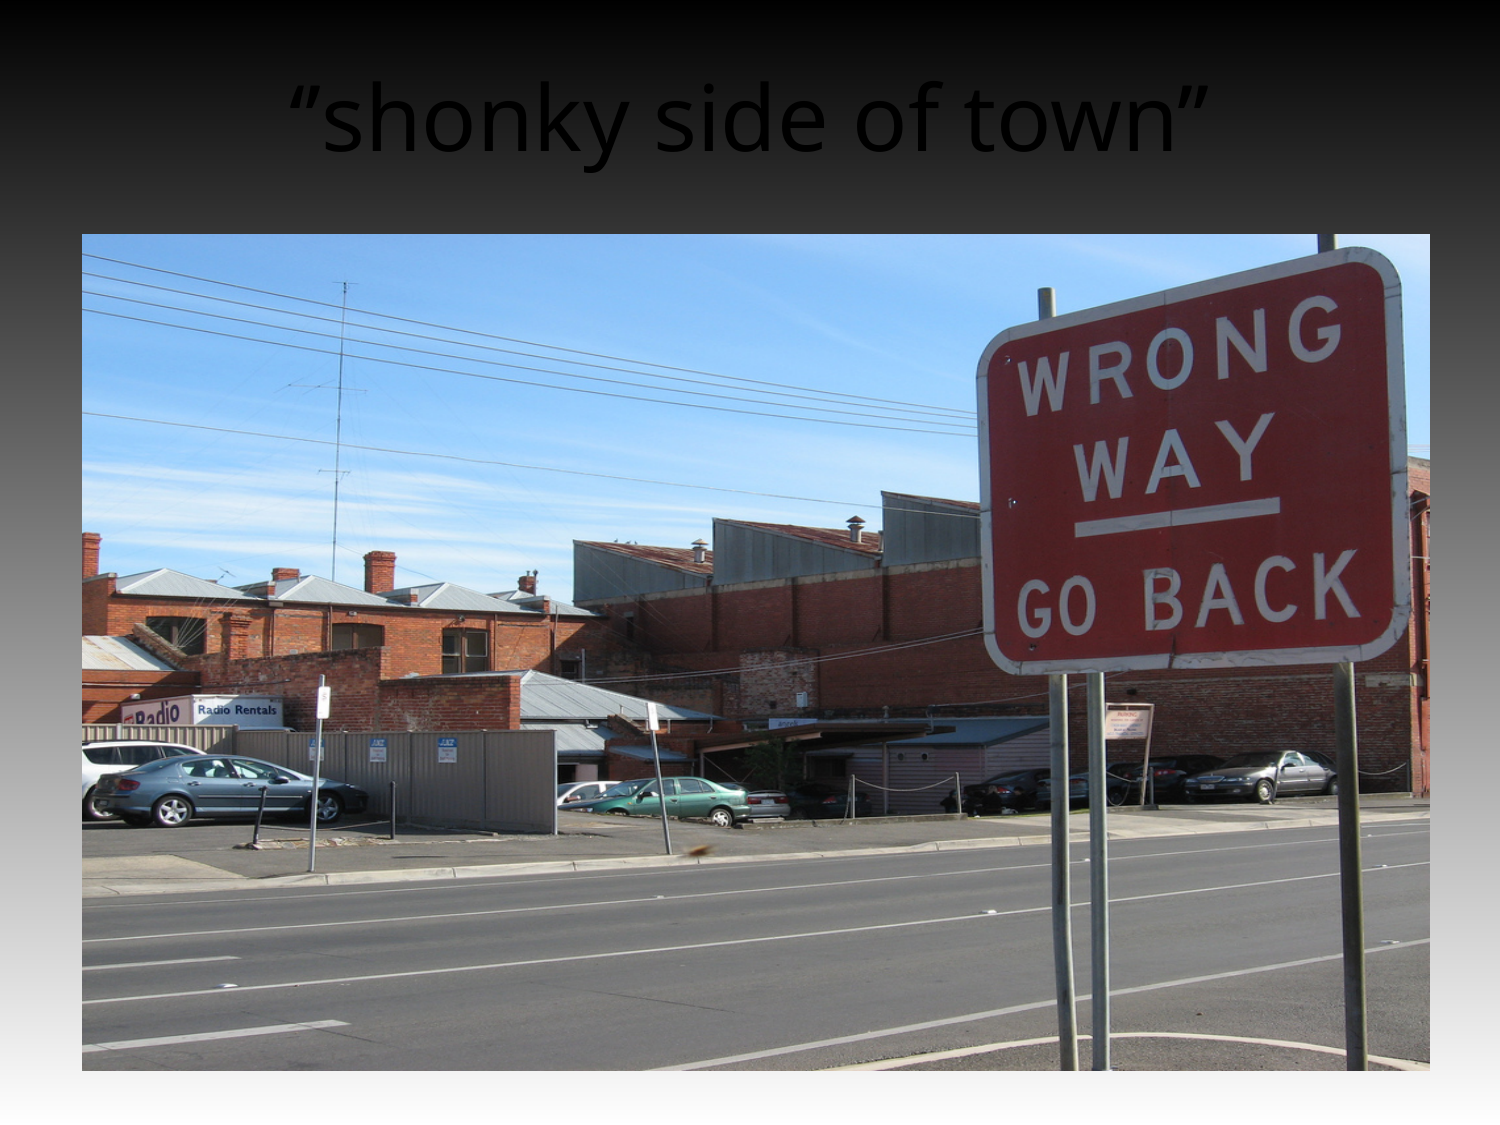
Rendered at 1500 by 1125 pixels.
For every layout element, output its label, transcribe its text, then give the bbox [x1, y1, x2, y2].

picture [82, 234, 1430, 1071]
title ‘’shonky side of town’’ [75, 45, 1425, 233]
